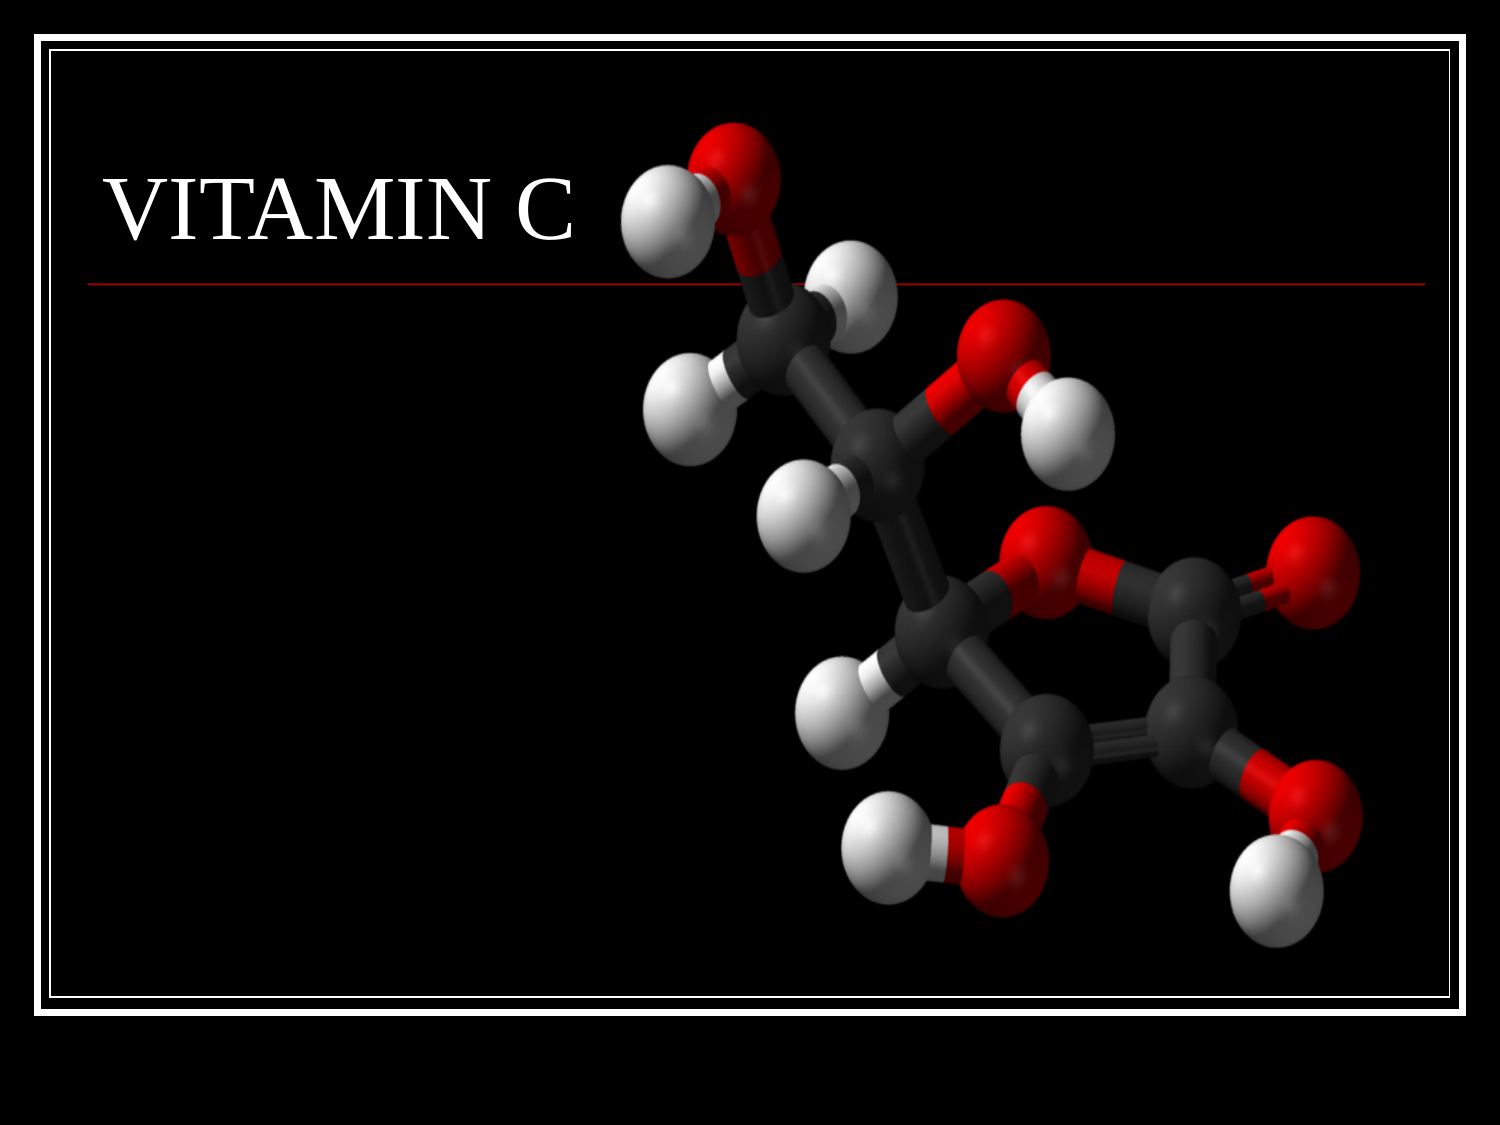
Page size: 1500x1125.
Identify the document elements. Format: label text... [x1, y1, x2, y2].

title VITAMIN C [87, 77, 1425, 266]
picture [584, 78, 1400, 993]
